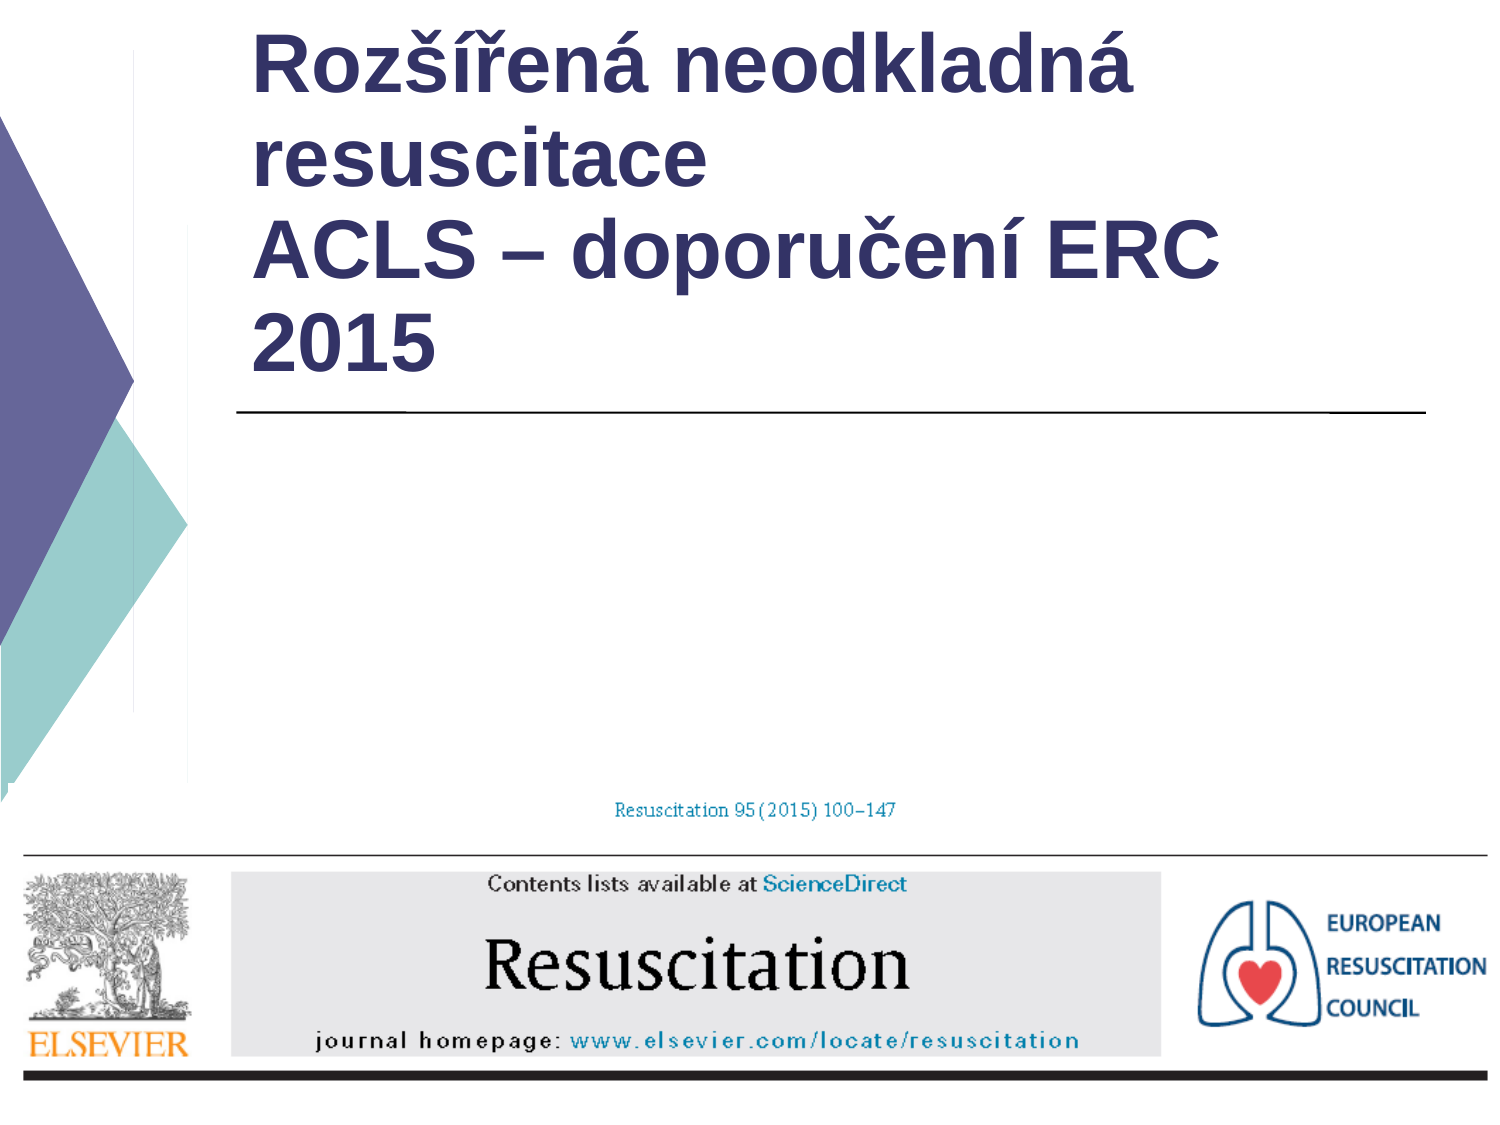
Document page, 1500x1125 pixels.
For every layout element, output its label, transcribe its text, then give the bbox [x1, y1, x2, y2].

title Rozšířená neodkladná resuscitace ACLS – doporučení ERC 2015 [236, 0, 1424, 399]
picture [8, 783, 1500, 1092]
